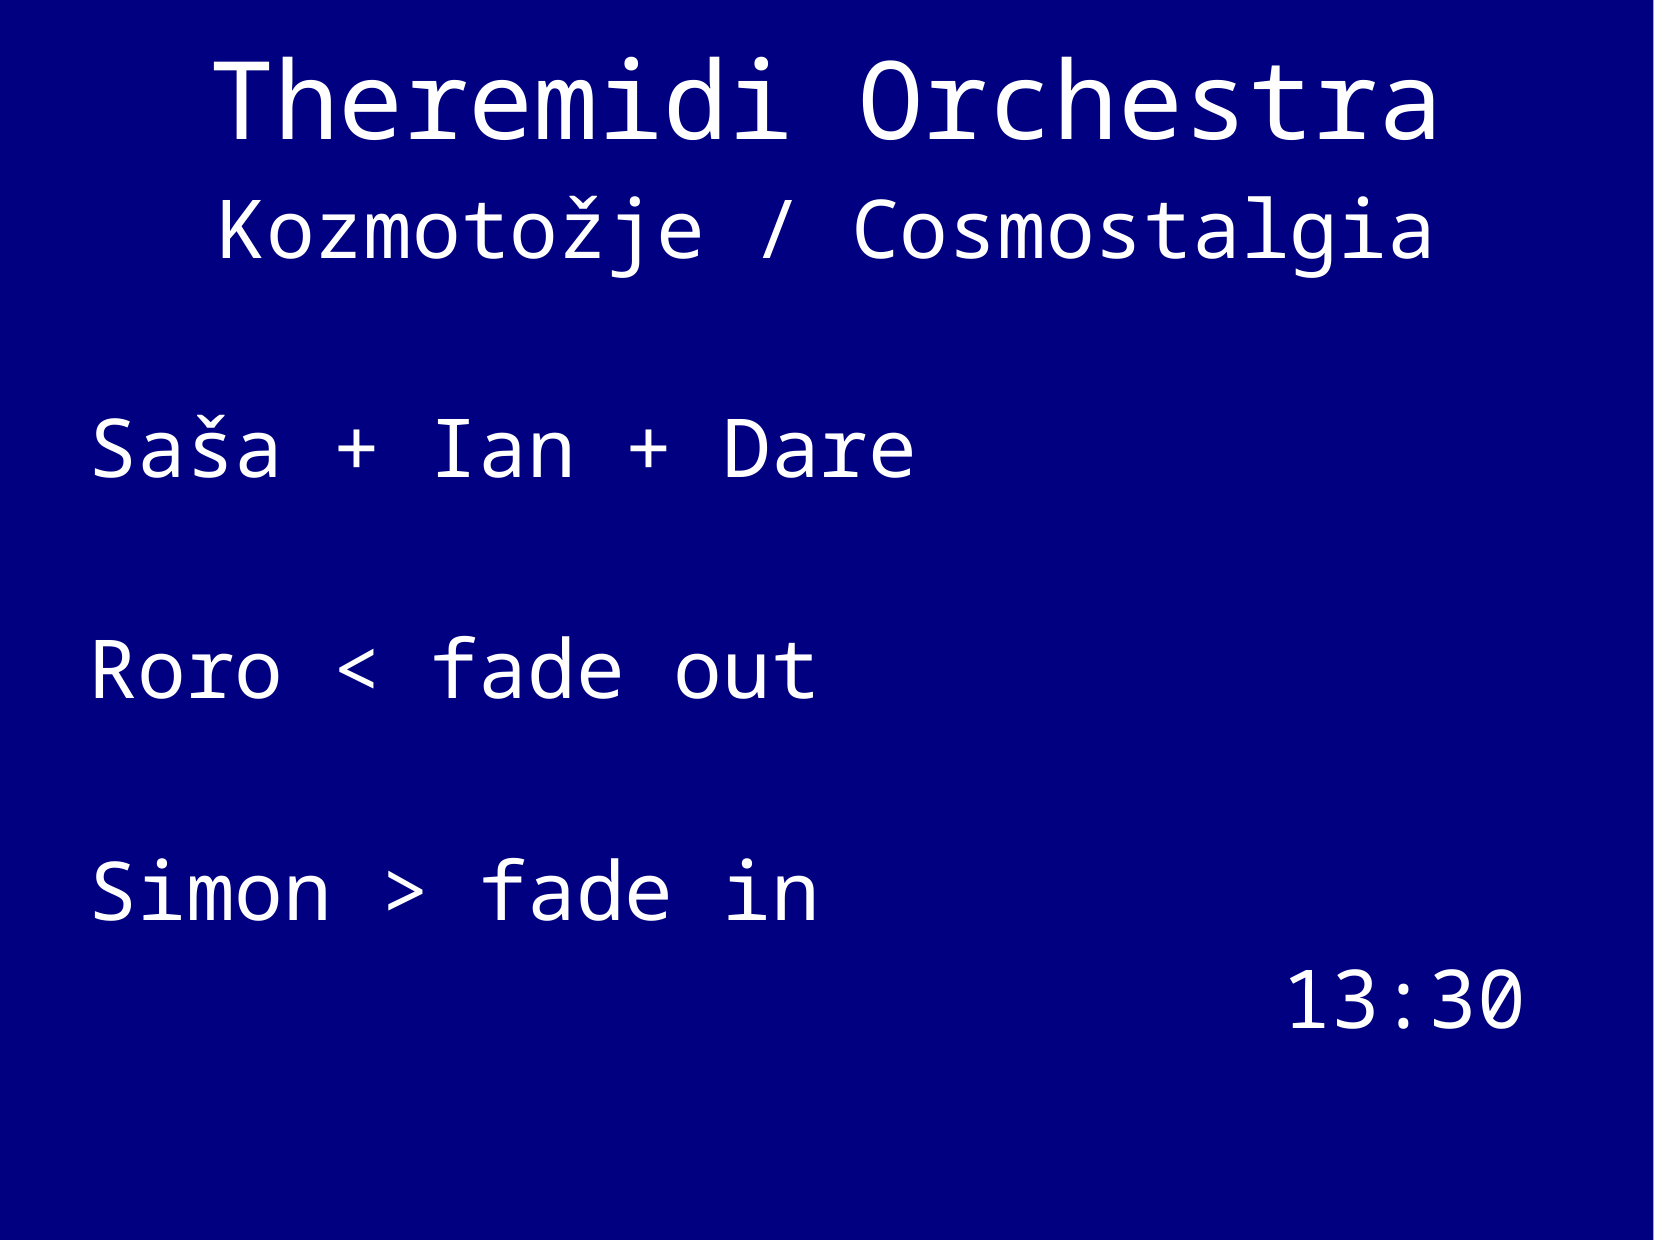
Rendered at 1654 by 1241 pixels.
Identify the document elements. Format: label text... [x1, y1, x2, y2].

text_box 13:30 [1282, 900, 1620, 1096]
title Theremidi Orchestra Kozmotožje / Cosmostalgia [82, 49, 1571, 257]
subtitle Saša + Ian + Dare Roro < fade out Simon > fade in [88, 272, 1566, 1063]
